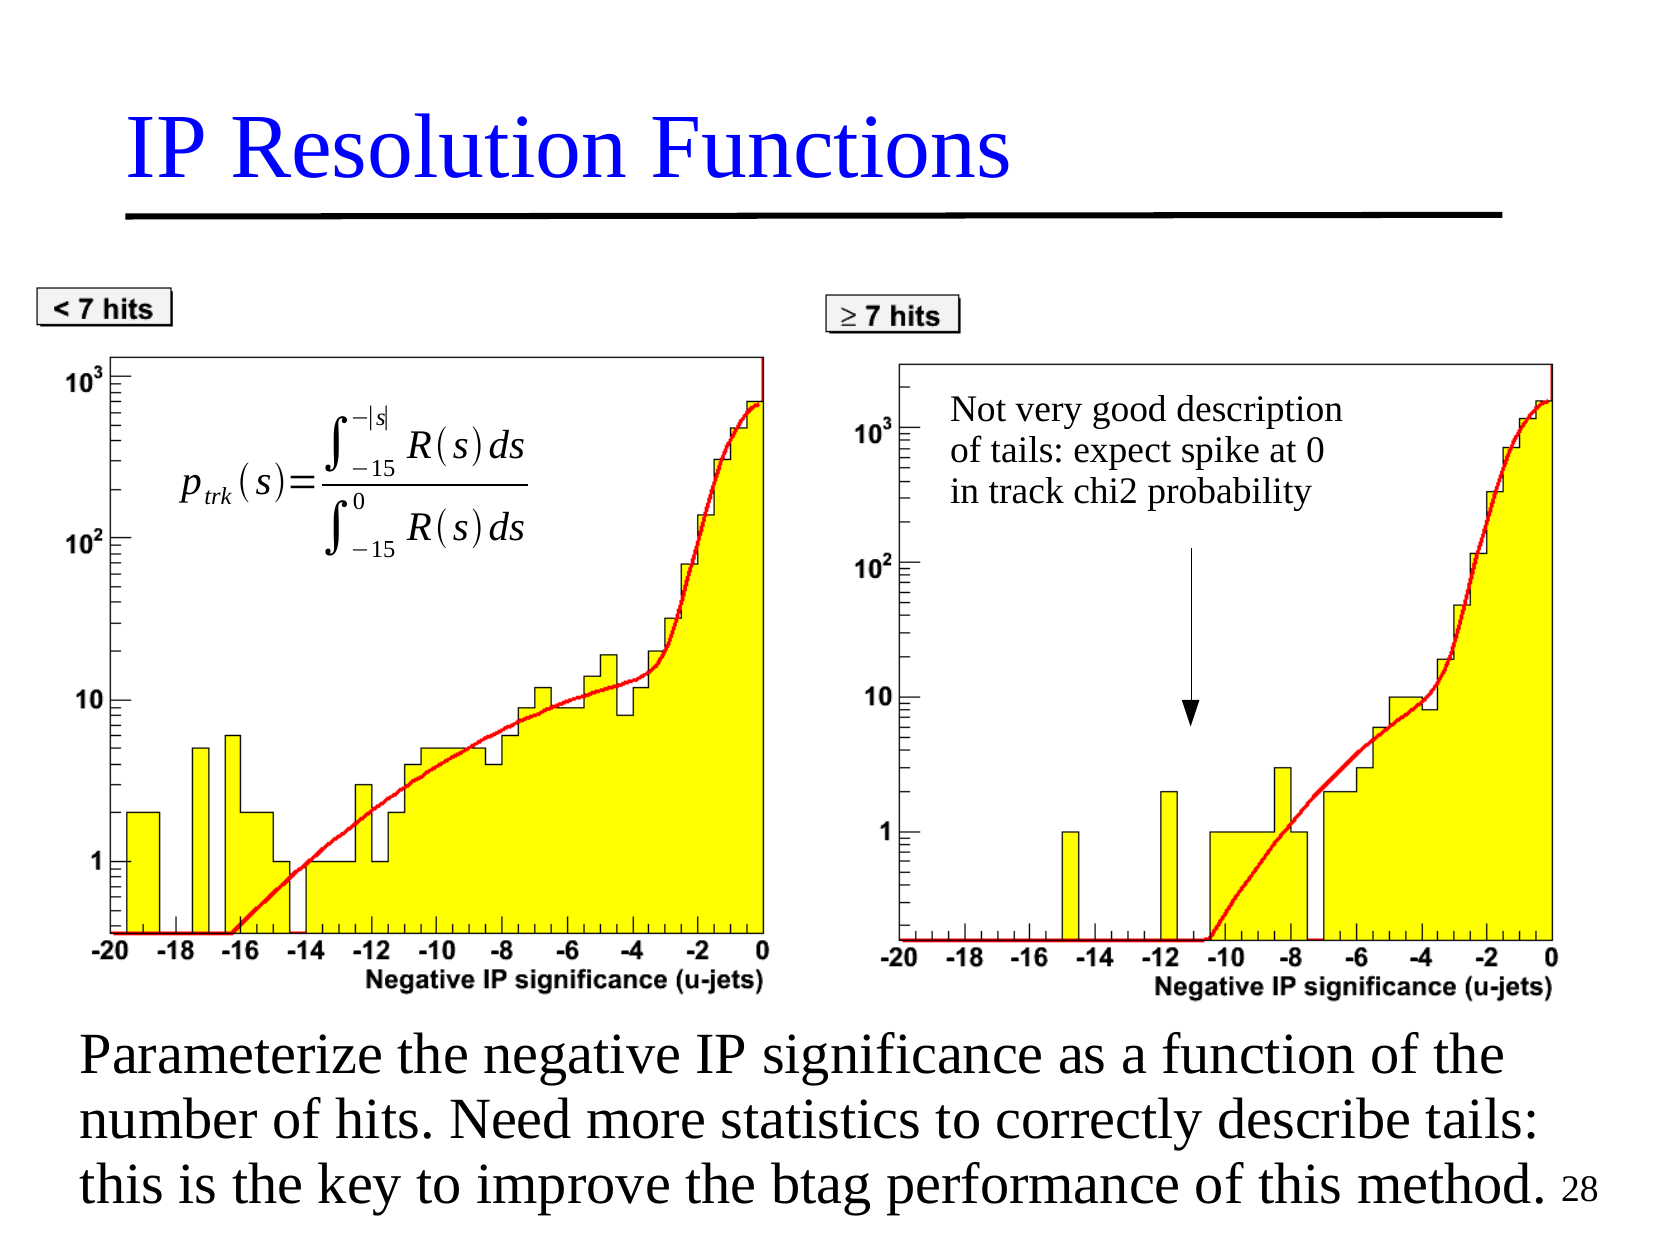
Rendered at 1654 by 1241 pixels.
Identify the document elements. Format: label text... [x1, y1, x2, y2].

picture [29, 285, 1634, 1013]
text_box Parameterize the negative IP significance as a function of the number of hits. Need more statistics to correctly describe tails: this is the key to improve the btag performance of this method. [79, 1021, 1516, 1216]
text_box IP Resolution Functions [125, 95, 1592, 211]
chart [165, 404, 540, 564]
text_box Not very good description of tails: expect spike at 0 in track chi2 probability [950, 387, 1335, 513]
